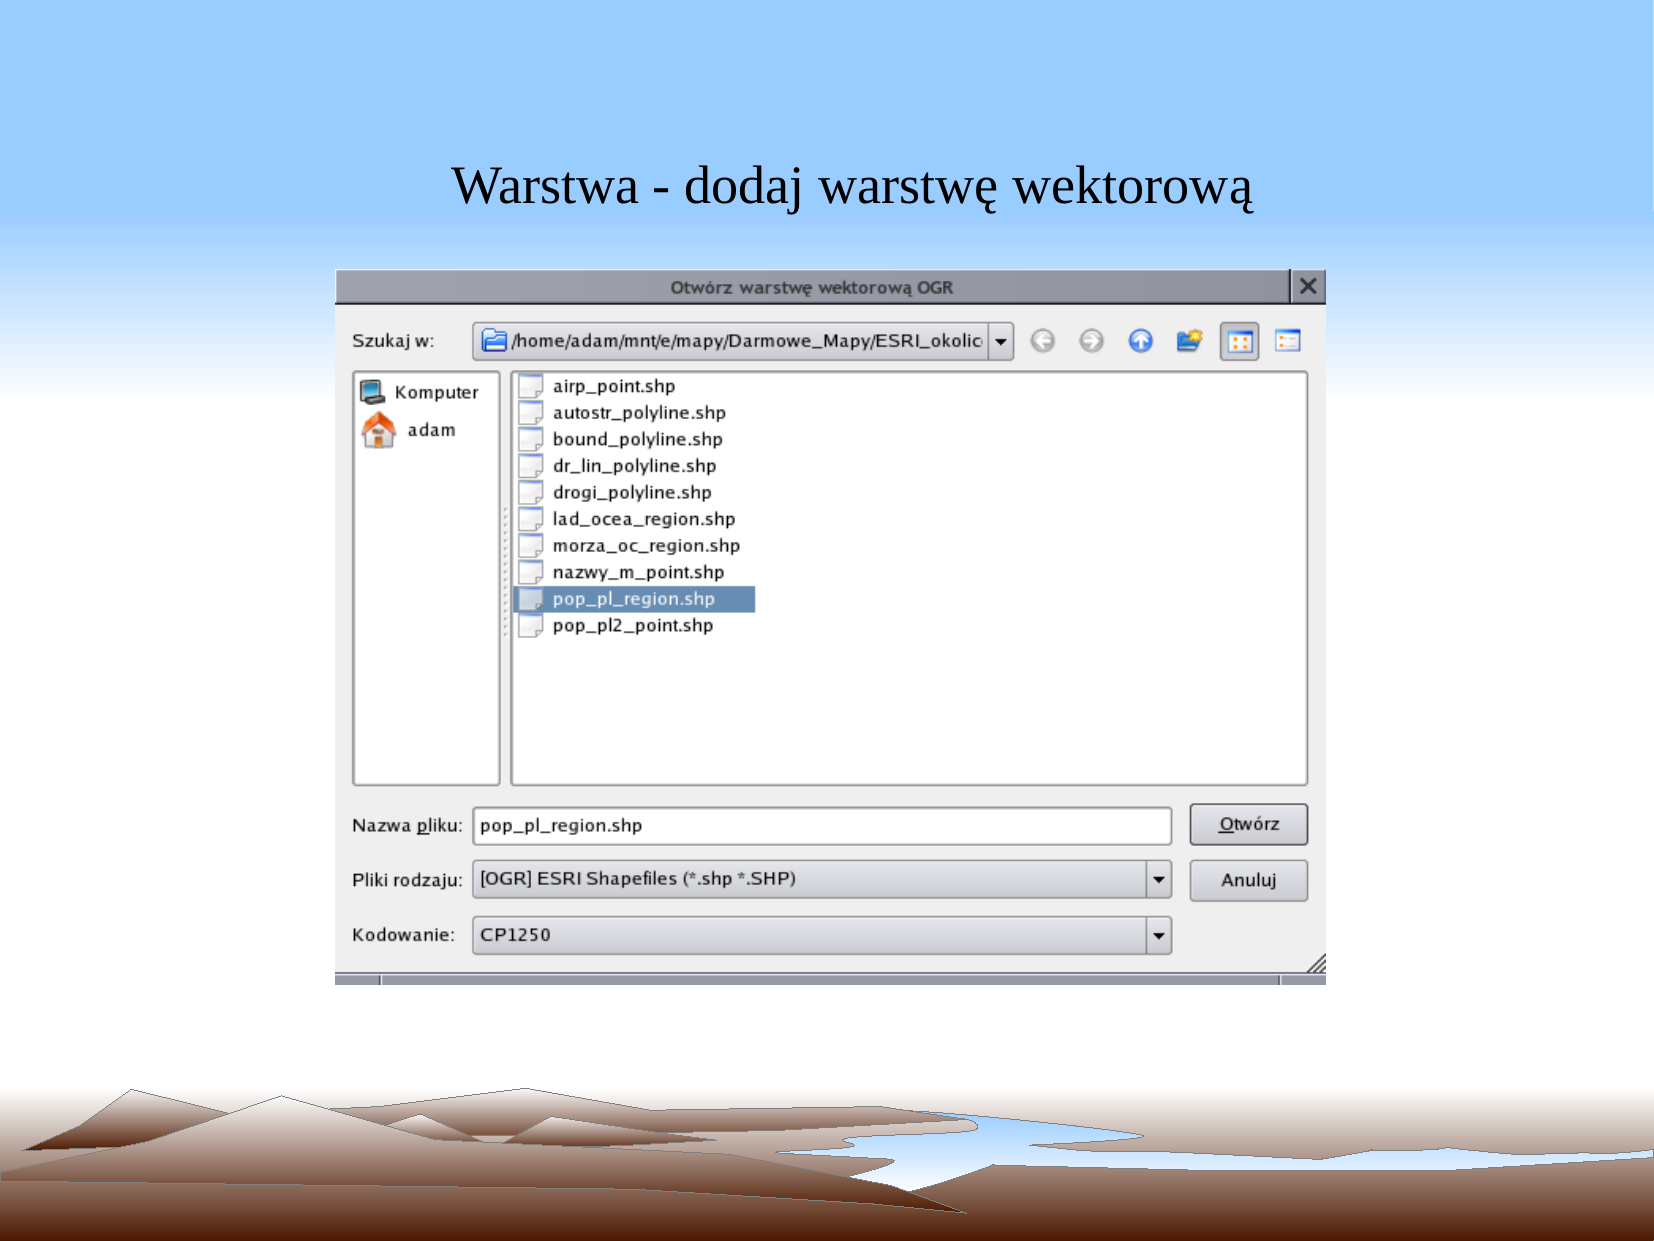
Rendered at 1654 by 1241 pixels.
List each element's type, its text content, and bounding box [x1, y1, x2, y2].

picture [335, 269, 1326, 985]
text_box Warstwa - dodaj warstwę wektorową [436, 147, 1270, 223]
